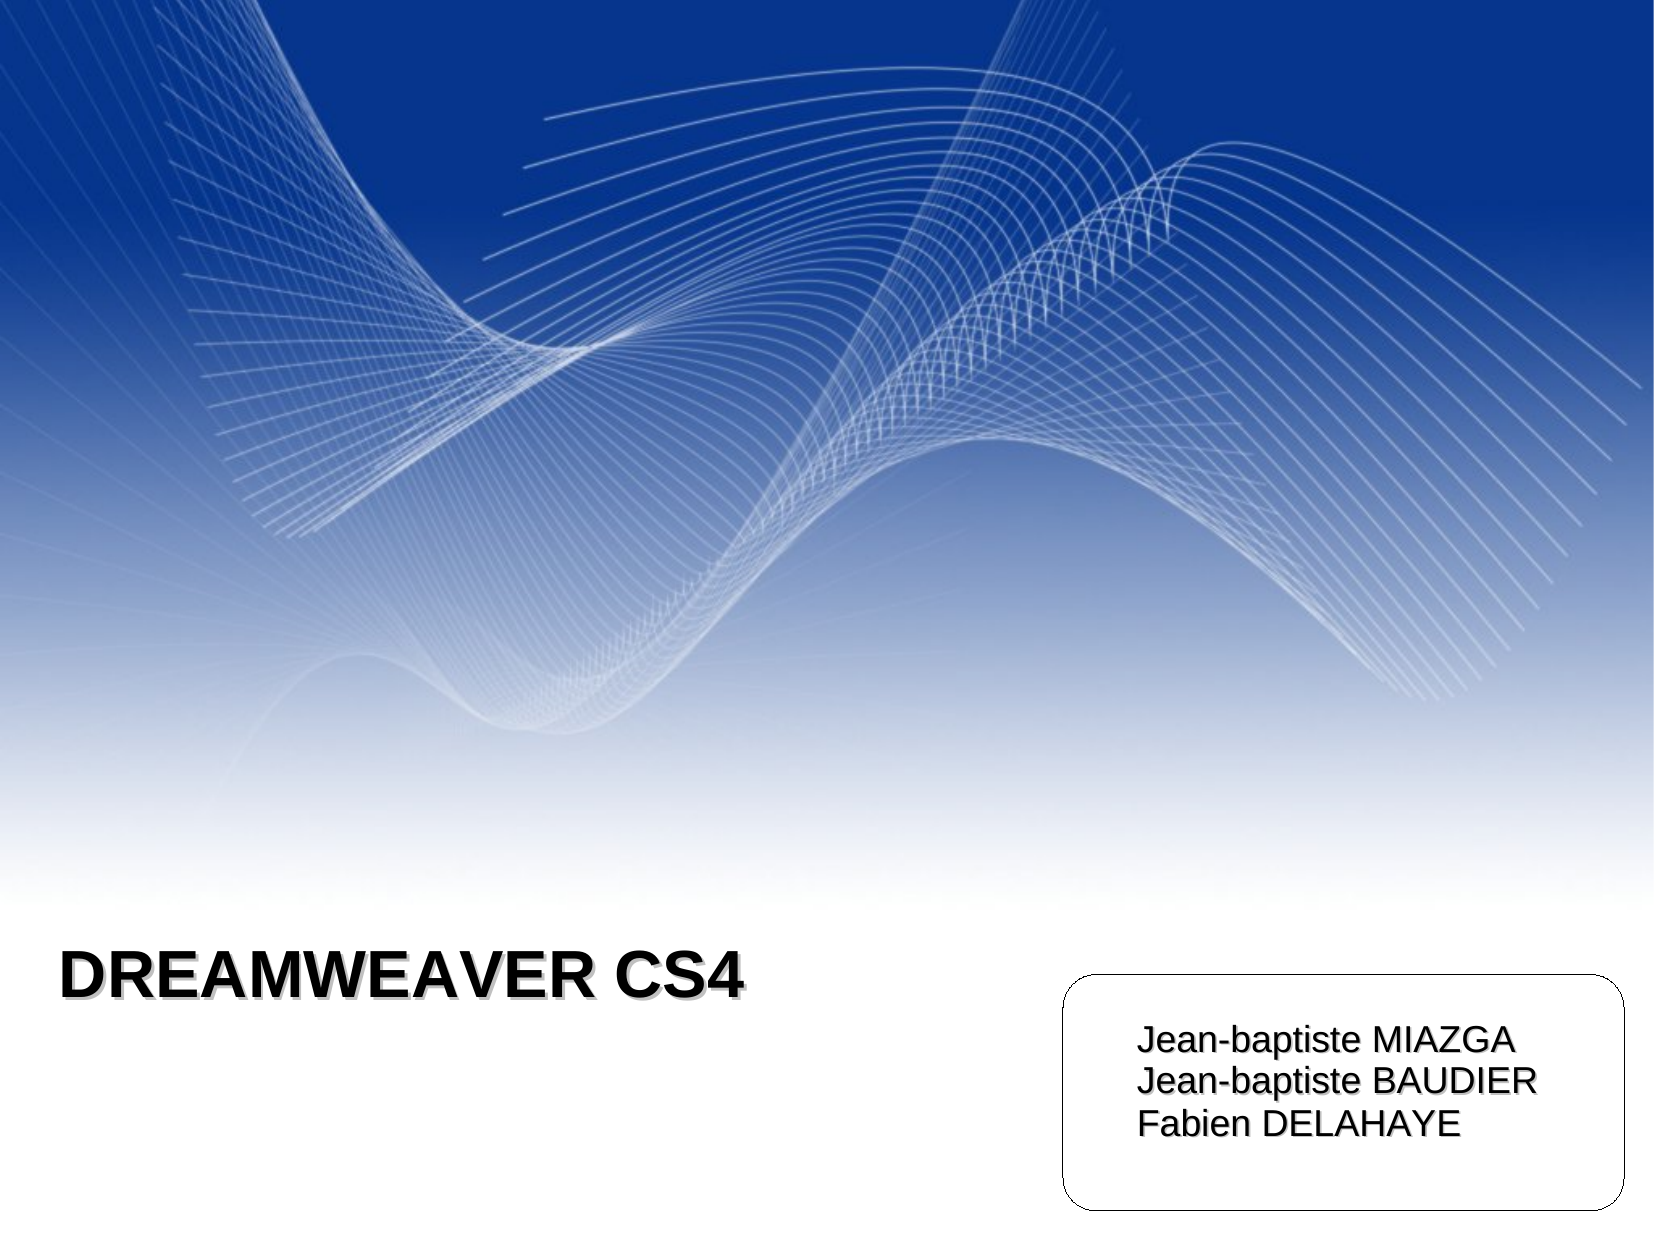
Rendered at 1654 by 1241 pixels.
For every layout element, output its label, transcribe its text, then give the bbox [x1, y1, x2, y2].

text_box Jean-baptiste MIAZGA Jean-baptiste BAUDIER Fabien DELAHAYE [1122, 1010, 1565, 1152]
title DREAMWEAVER CS4 [59, 893, 1034, 1056]
picture [0, 0, 1654, 1241]
text_box [1062, 974, 1625, 1211]
